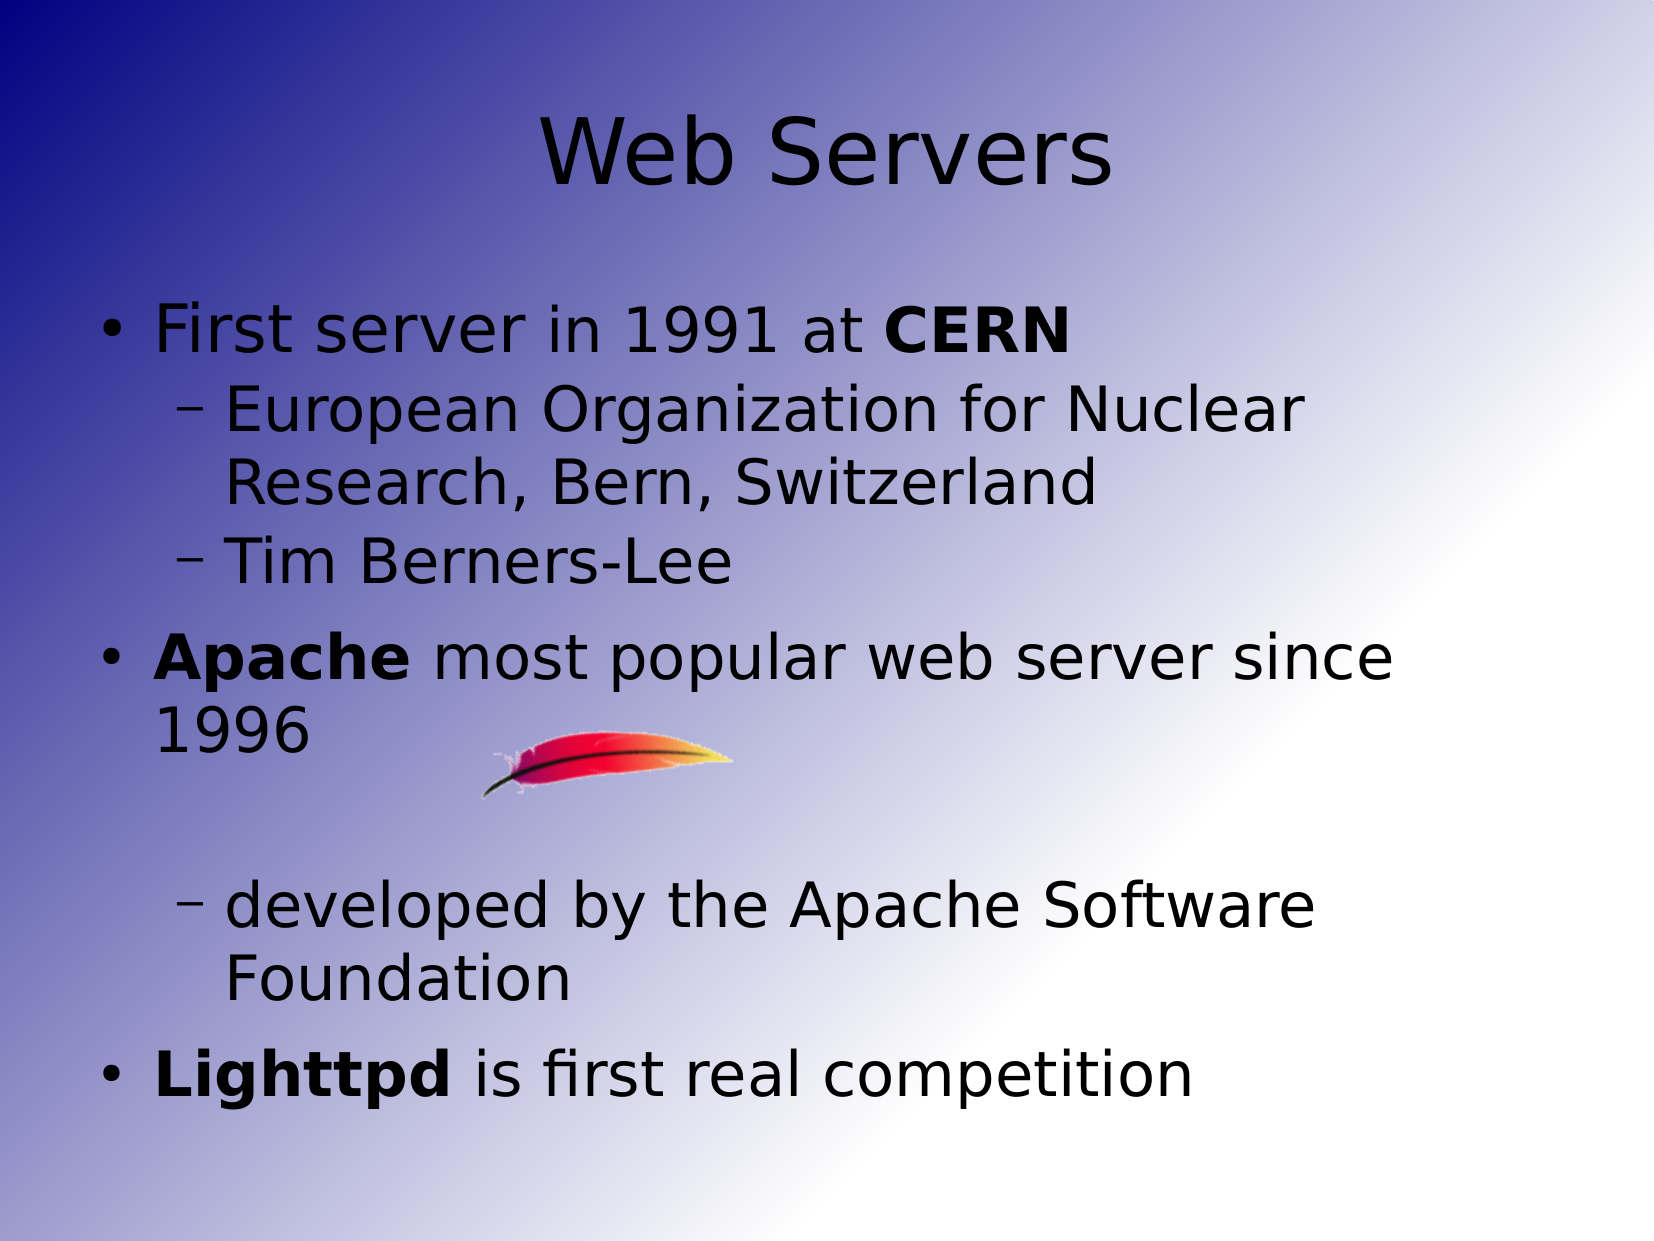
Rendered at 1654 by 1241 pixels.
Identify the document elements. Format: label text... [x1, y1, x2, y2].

title Web Servers [82, 56, 1571, 250]
picture [465, 637, 734, 906]
list First server in 1991 at CERN European Organization for Nuclear Research, Bern, Switzerland Tim Berners-Lee Apache most popular web server since 1996 developed by the Apache Software Foundation Lighttpd is first real competition [82, 290, 1571, 1112]
